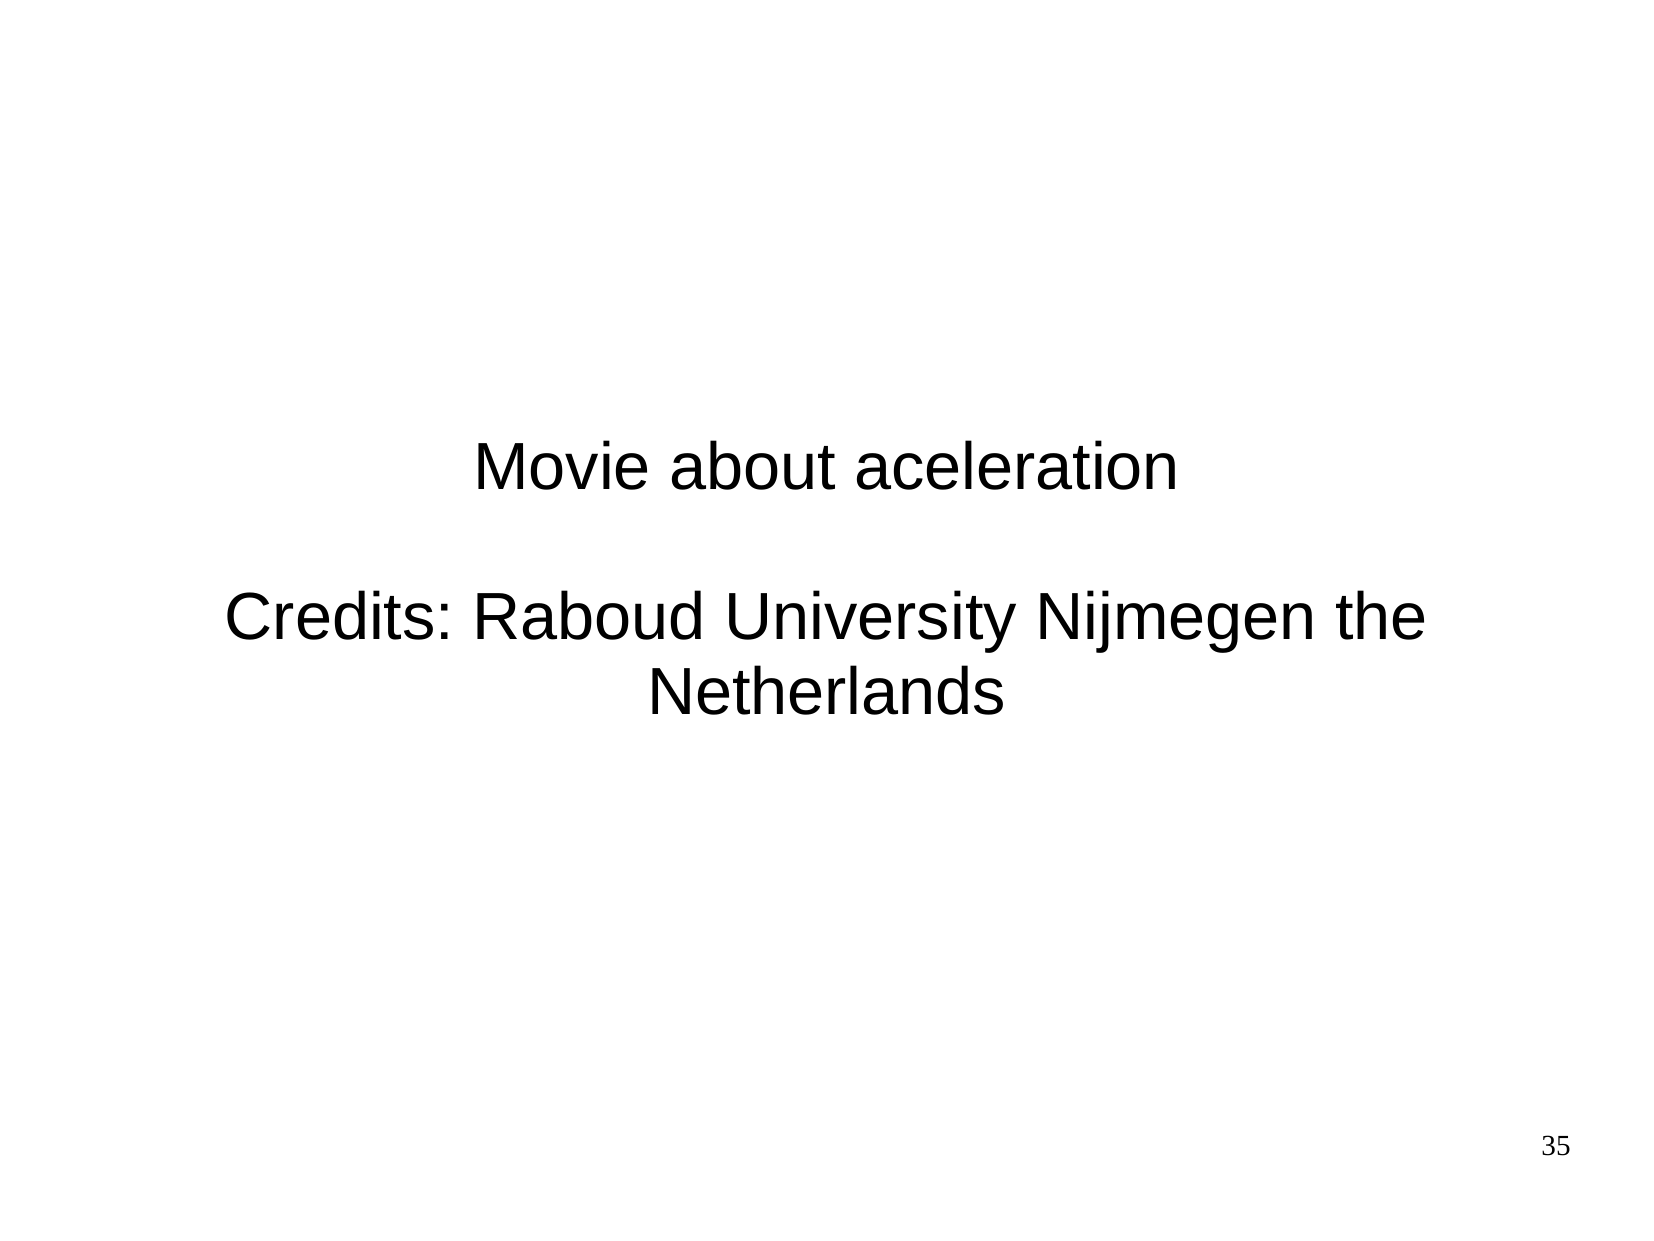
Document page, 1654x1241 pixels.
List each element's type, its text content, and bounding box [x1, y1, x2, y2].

subtitle Movie about aceleration Credits: Raboud University Nijmegen the Netherlands [82, 56, 1571, 1102]
